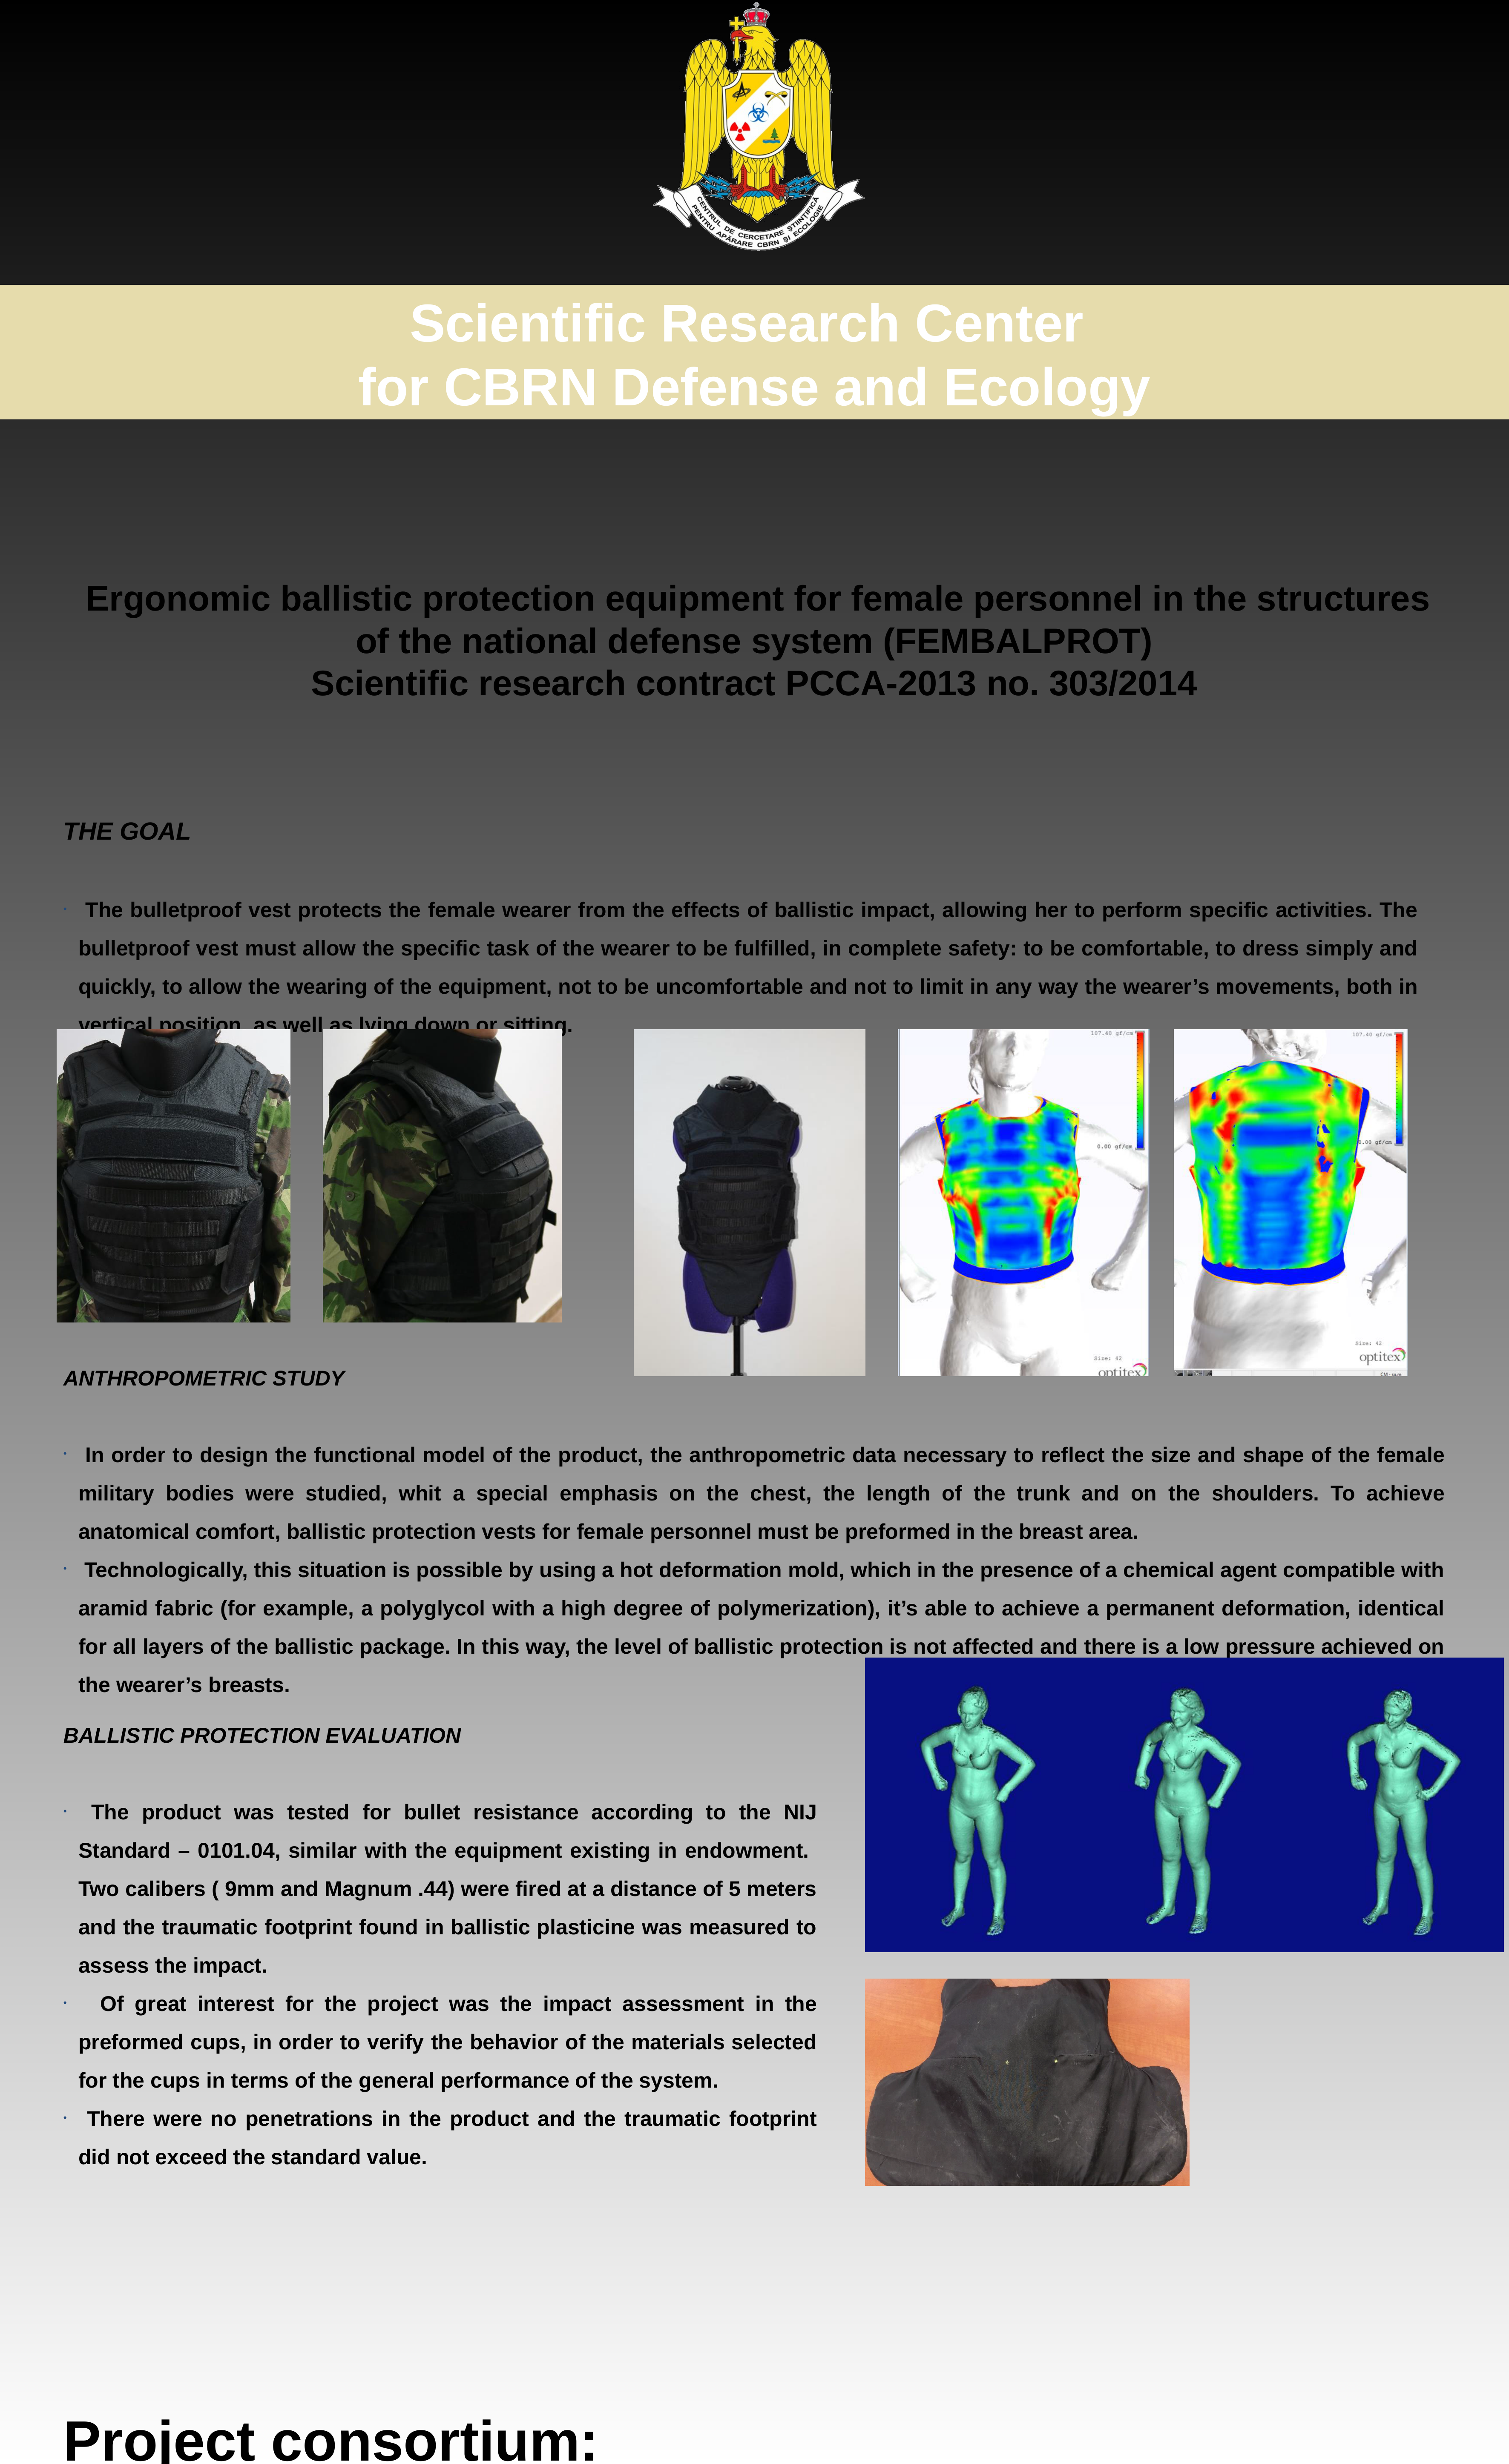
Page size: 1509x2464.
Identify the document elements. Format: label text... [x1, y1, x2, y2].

text_box ANTHROPOMETRIC STUDY In order to design the functional model of the product, the anthropometric data necessary to reflect the size and shape of the female military bodies were studied, whit a special emphasis on the chest, the length of the trunk and on the shoulders. To achieve anatomical comfort, ballistic protection vests for female personnel must be preformed in the breast area. Technologically, this situation is possible by using a hot deformation mold, which in the presence of a chemical agent compatible with aramid fabric (for example, a polyglycol with a high degree of polymerization), it’s able to achieve a permanent deformation, identical for all layers of the ballistic package. In this way, the level of ballistic protection is not affected and there is a low pressure achieved on the wearer’s breasts. [57, 1348, 1452, 1700]
picture [865, 1979, 1190, 2186]
picture [323, 1029, 562, 1322]
text_box THE GOAL The bulletproof vest protects the female wearer from the effects of ballistic impact, allowing her to perform specific activities. The bulletproof vest must allow the specific task of the wearer to be fulfilled, in complete safety: to be comfortable, to dress simply and quickly, to allow the wearing of the equipment, not to be uncomfortable and not to limit in any way the wearer’s movements, both in vertical position, as well as lying down or sitting. [57, 797, 1426, 1040]
text_box Scientific Research Center for CBRN Defense and Ecology [0, 285, 1509, 419]
picture [1174, 1029, 1408, 1377]
text_box BALLISTIC PROTECTION EVALUATION The product was tested for bullet resistance according to the NIJ Standard – 0101.04, similar with the equipment existing in endowment. Two calibers ( 9mm and Magnum .44) were fired at a distance of 5 meters and the traumatic footprint found in ballistic plasticine was measured to assess the impact. Of great interest for the project was the impact assessment in the preformed cups, in order to verify the behavior of the materials selected for the cups in terms of the general performance of the system. There were no penetrations in the product and the traumatic footprint did not exceed the standard value. [57, 1705, 824, 2210]
picture [651, 0, 865, 255]
picture [57, 1029, 290, 1322]
picture [898, 1029, 1150, 1377]
picture [865, 1658, 1504, 1952]
text_box Ergonomic ballistic protection equipment for female personnel in the structures of the national defense system (FEMBALPROT) Scientific research contract PCCA-2013 no. 303/2014 [57, 529, 1452, 706]
picture [634, 1029, 865, 1377]
text_box Project consortium: Coordinator – Scientific Research Center for CBRN Defense and Ecology Partner 1 - S.C. STIMPEX S.A. Partner 2 – The National Research and Development Institute for Textiles and Leather Budget: 1.250.000 lei Research period: 2014-2017 [57, 2264, 865, 2464]
